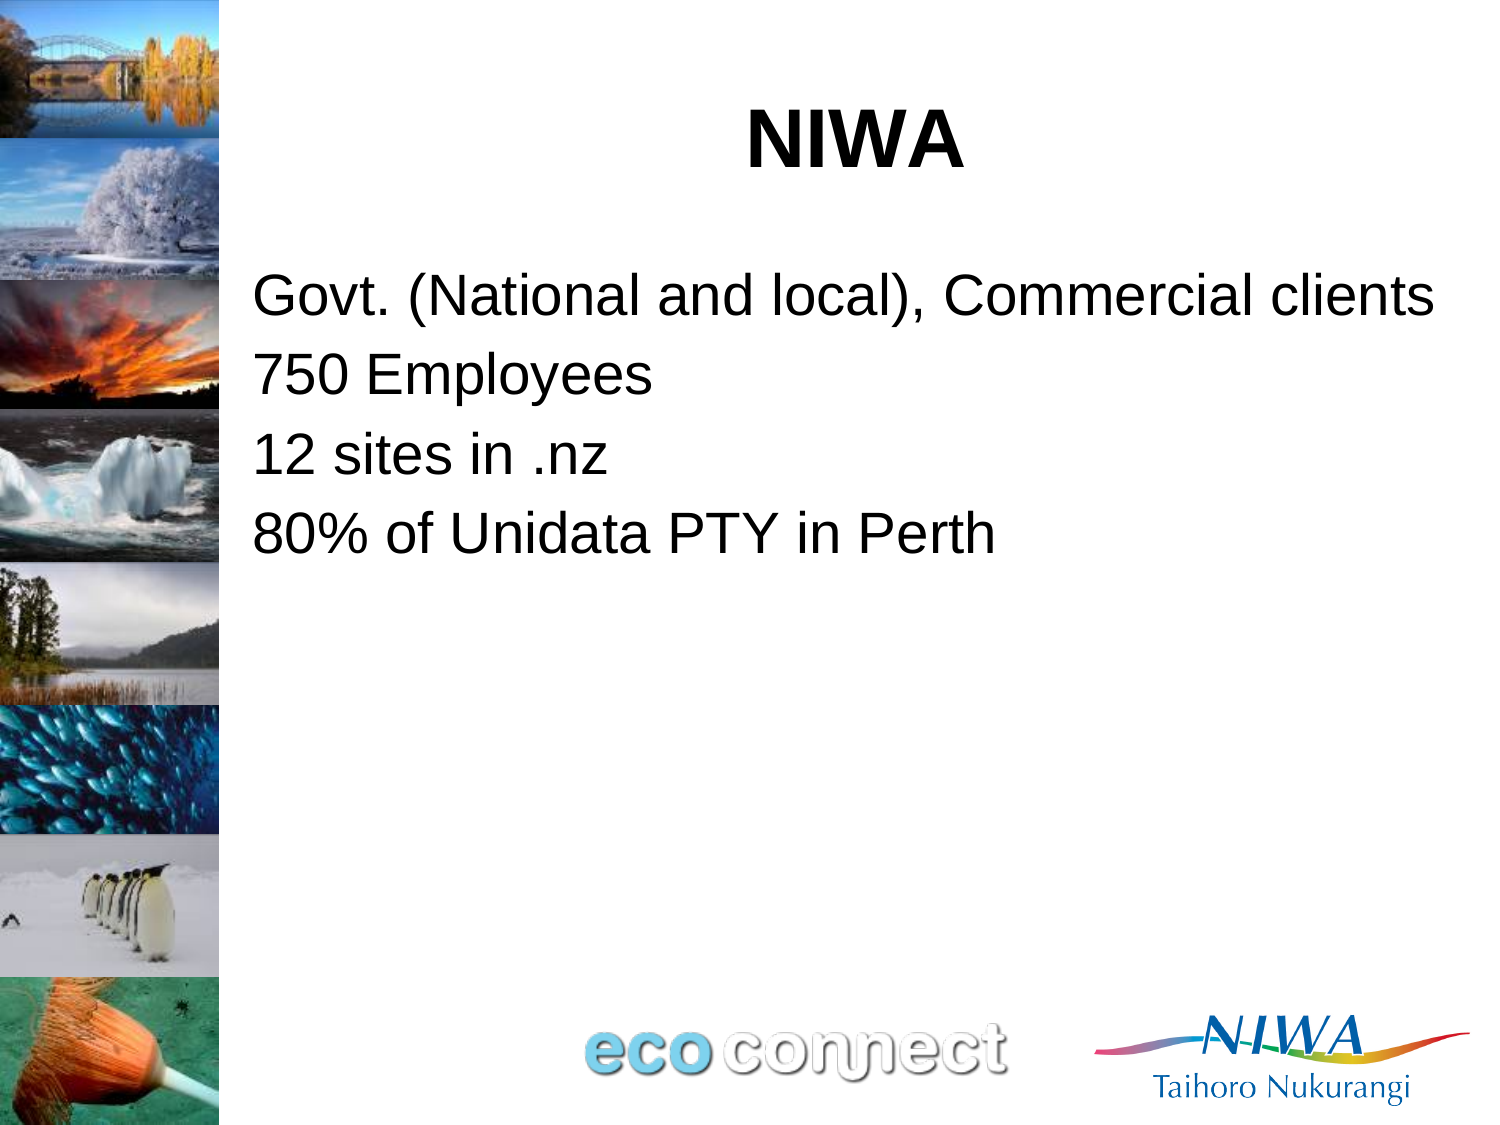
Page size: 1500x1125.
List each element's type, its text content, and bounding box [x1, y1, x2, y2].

list Govt. (National and local), Commercial clients 750 Employees 12 sites in .nz 80% of Unidata PTY in Perth [252, 262, 1459, 962]
title NIWA [253, 38, 1459, 240]
picture [1092, 1013, 1472, 1106]
picture [0, 0, 219, 1125]
picture [561, 1003, 1030, 1098]
